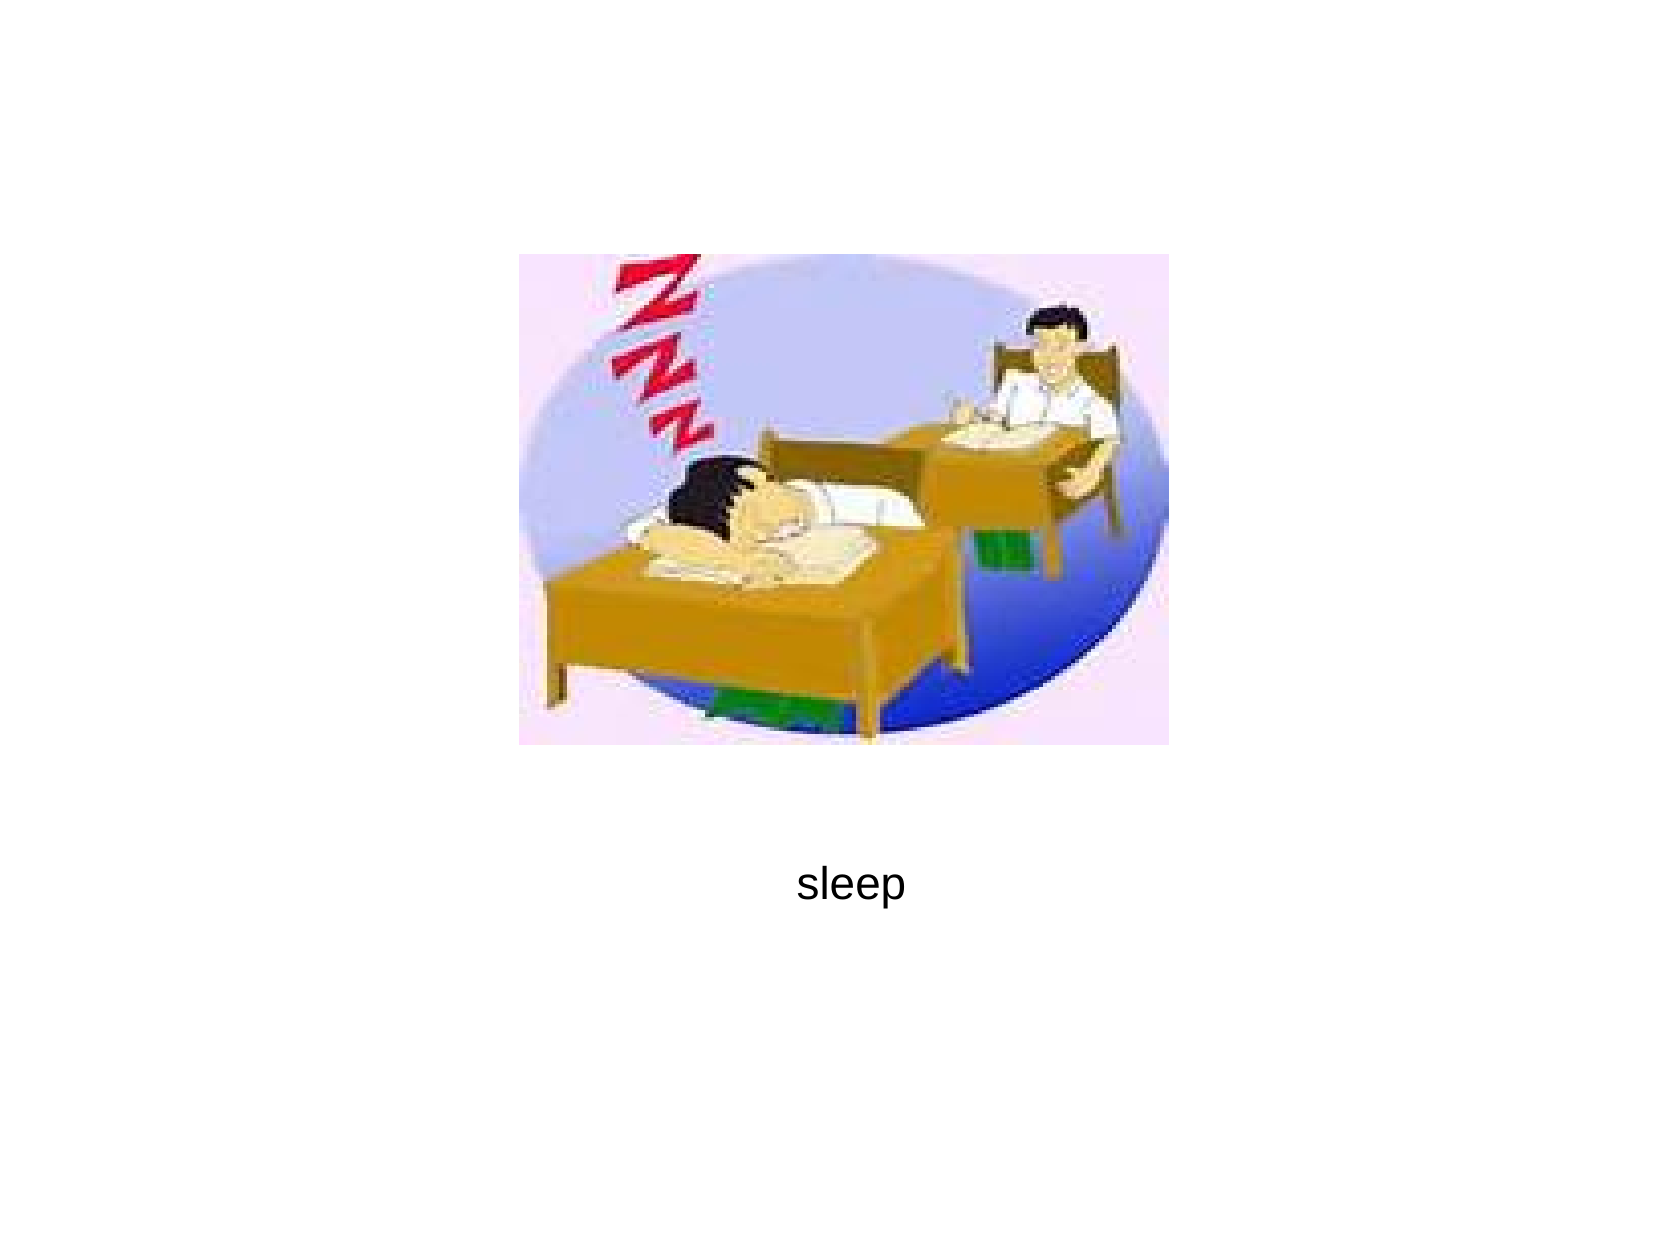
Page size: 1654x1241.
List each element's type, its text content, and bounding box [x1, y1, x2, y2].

picture [519, 254, 1169, 745]
text_box sleep [781, 850, 922, 917]
